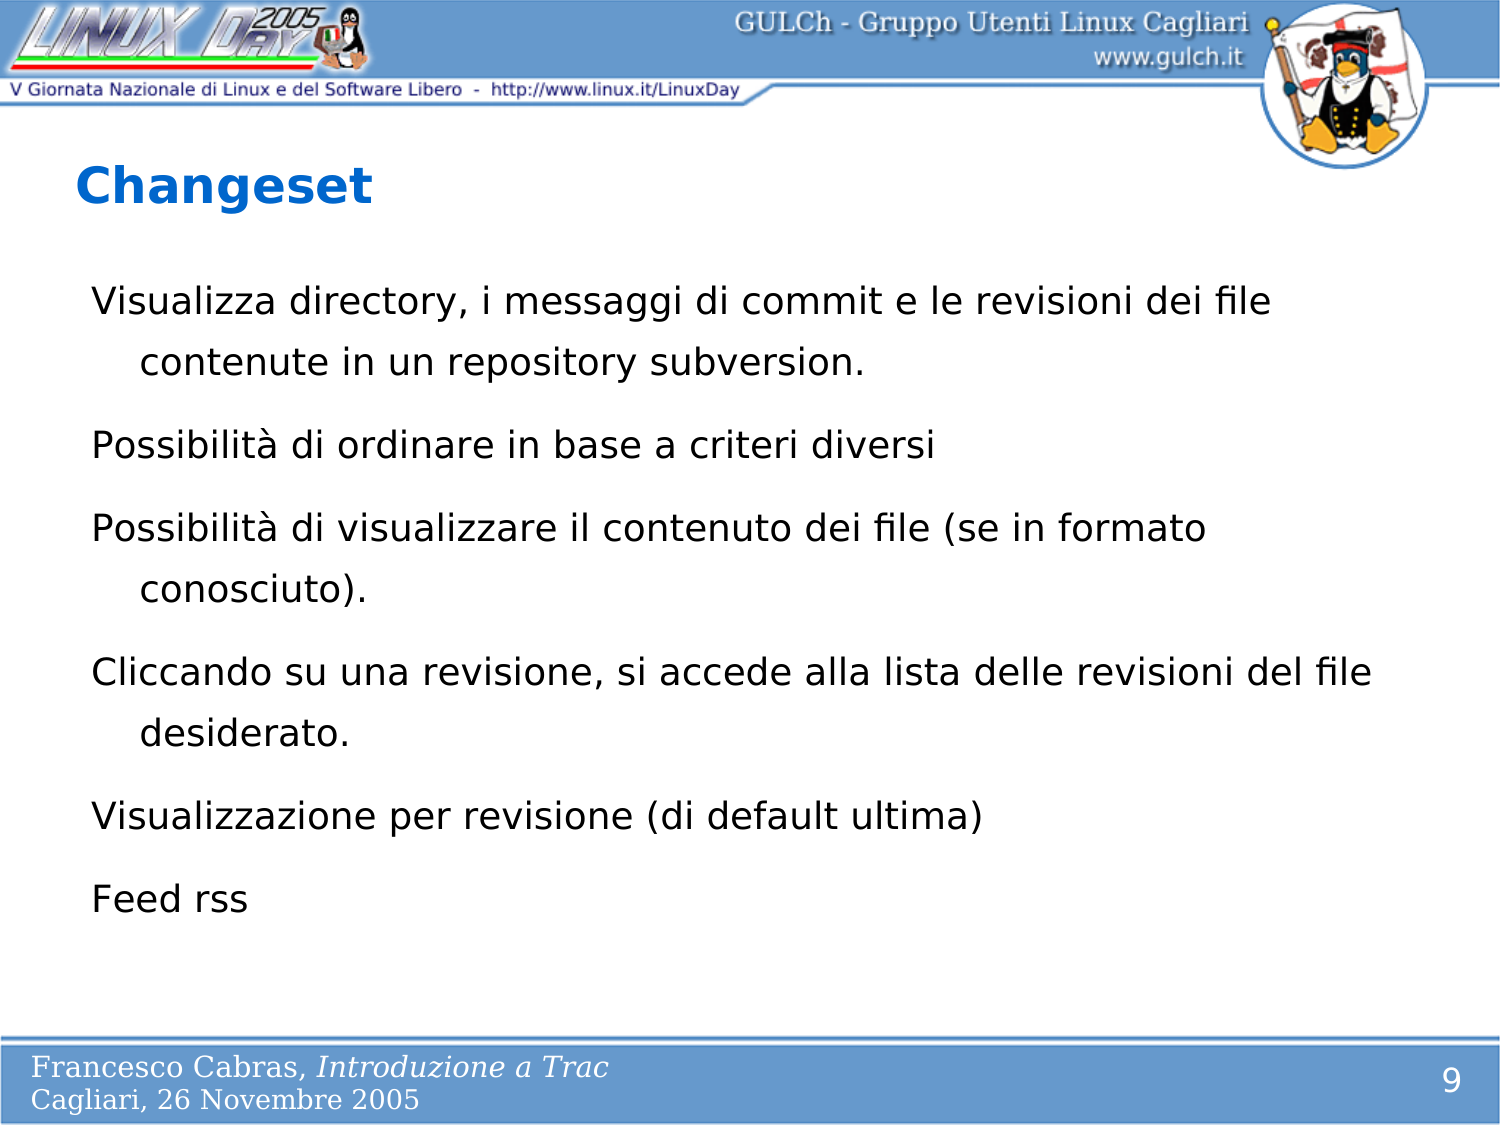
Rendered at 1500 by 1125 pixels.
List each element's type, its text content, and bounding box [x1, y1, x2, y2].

list Visualizza directory, i messaggi di commit e le revisioni dei file contenute in un repository subversion. Possibilità di ordinare in base a criteri diversi Possibilità di visualizzare il contenuto dei file (se in formato conosciuto). Cliccando su una revisione, si accede alla lista delle revisioni del file desiderato. Visualizzazione per revisione (di default ultima) Feed rss [75, 262, 1426, 1013]
title Changeset [75, 149, 1276, 226]
picture [0, 0, 1500, 1125]
